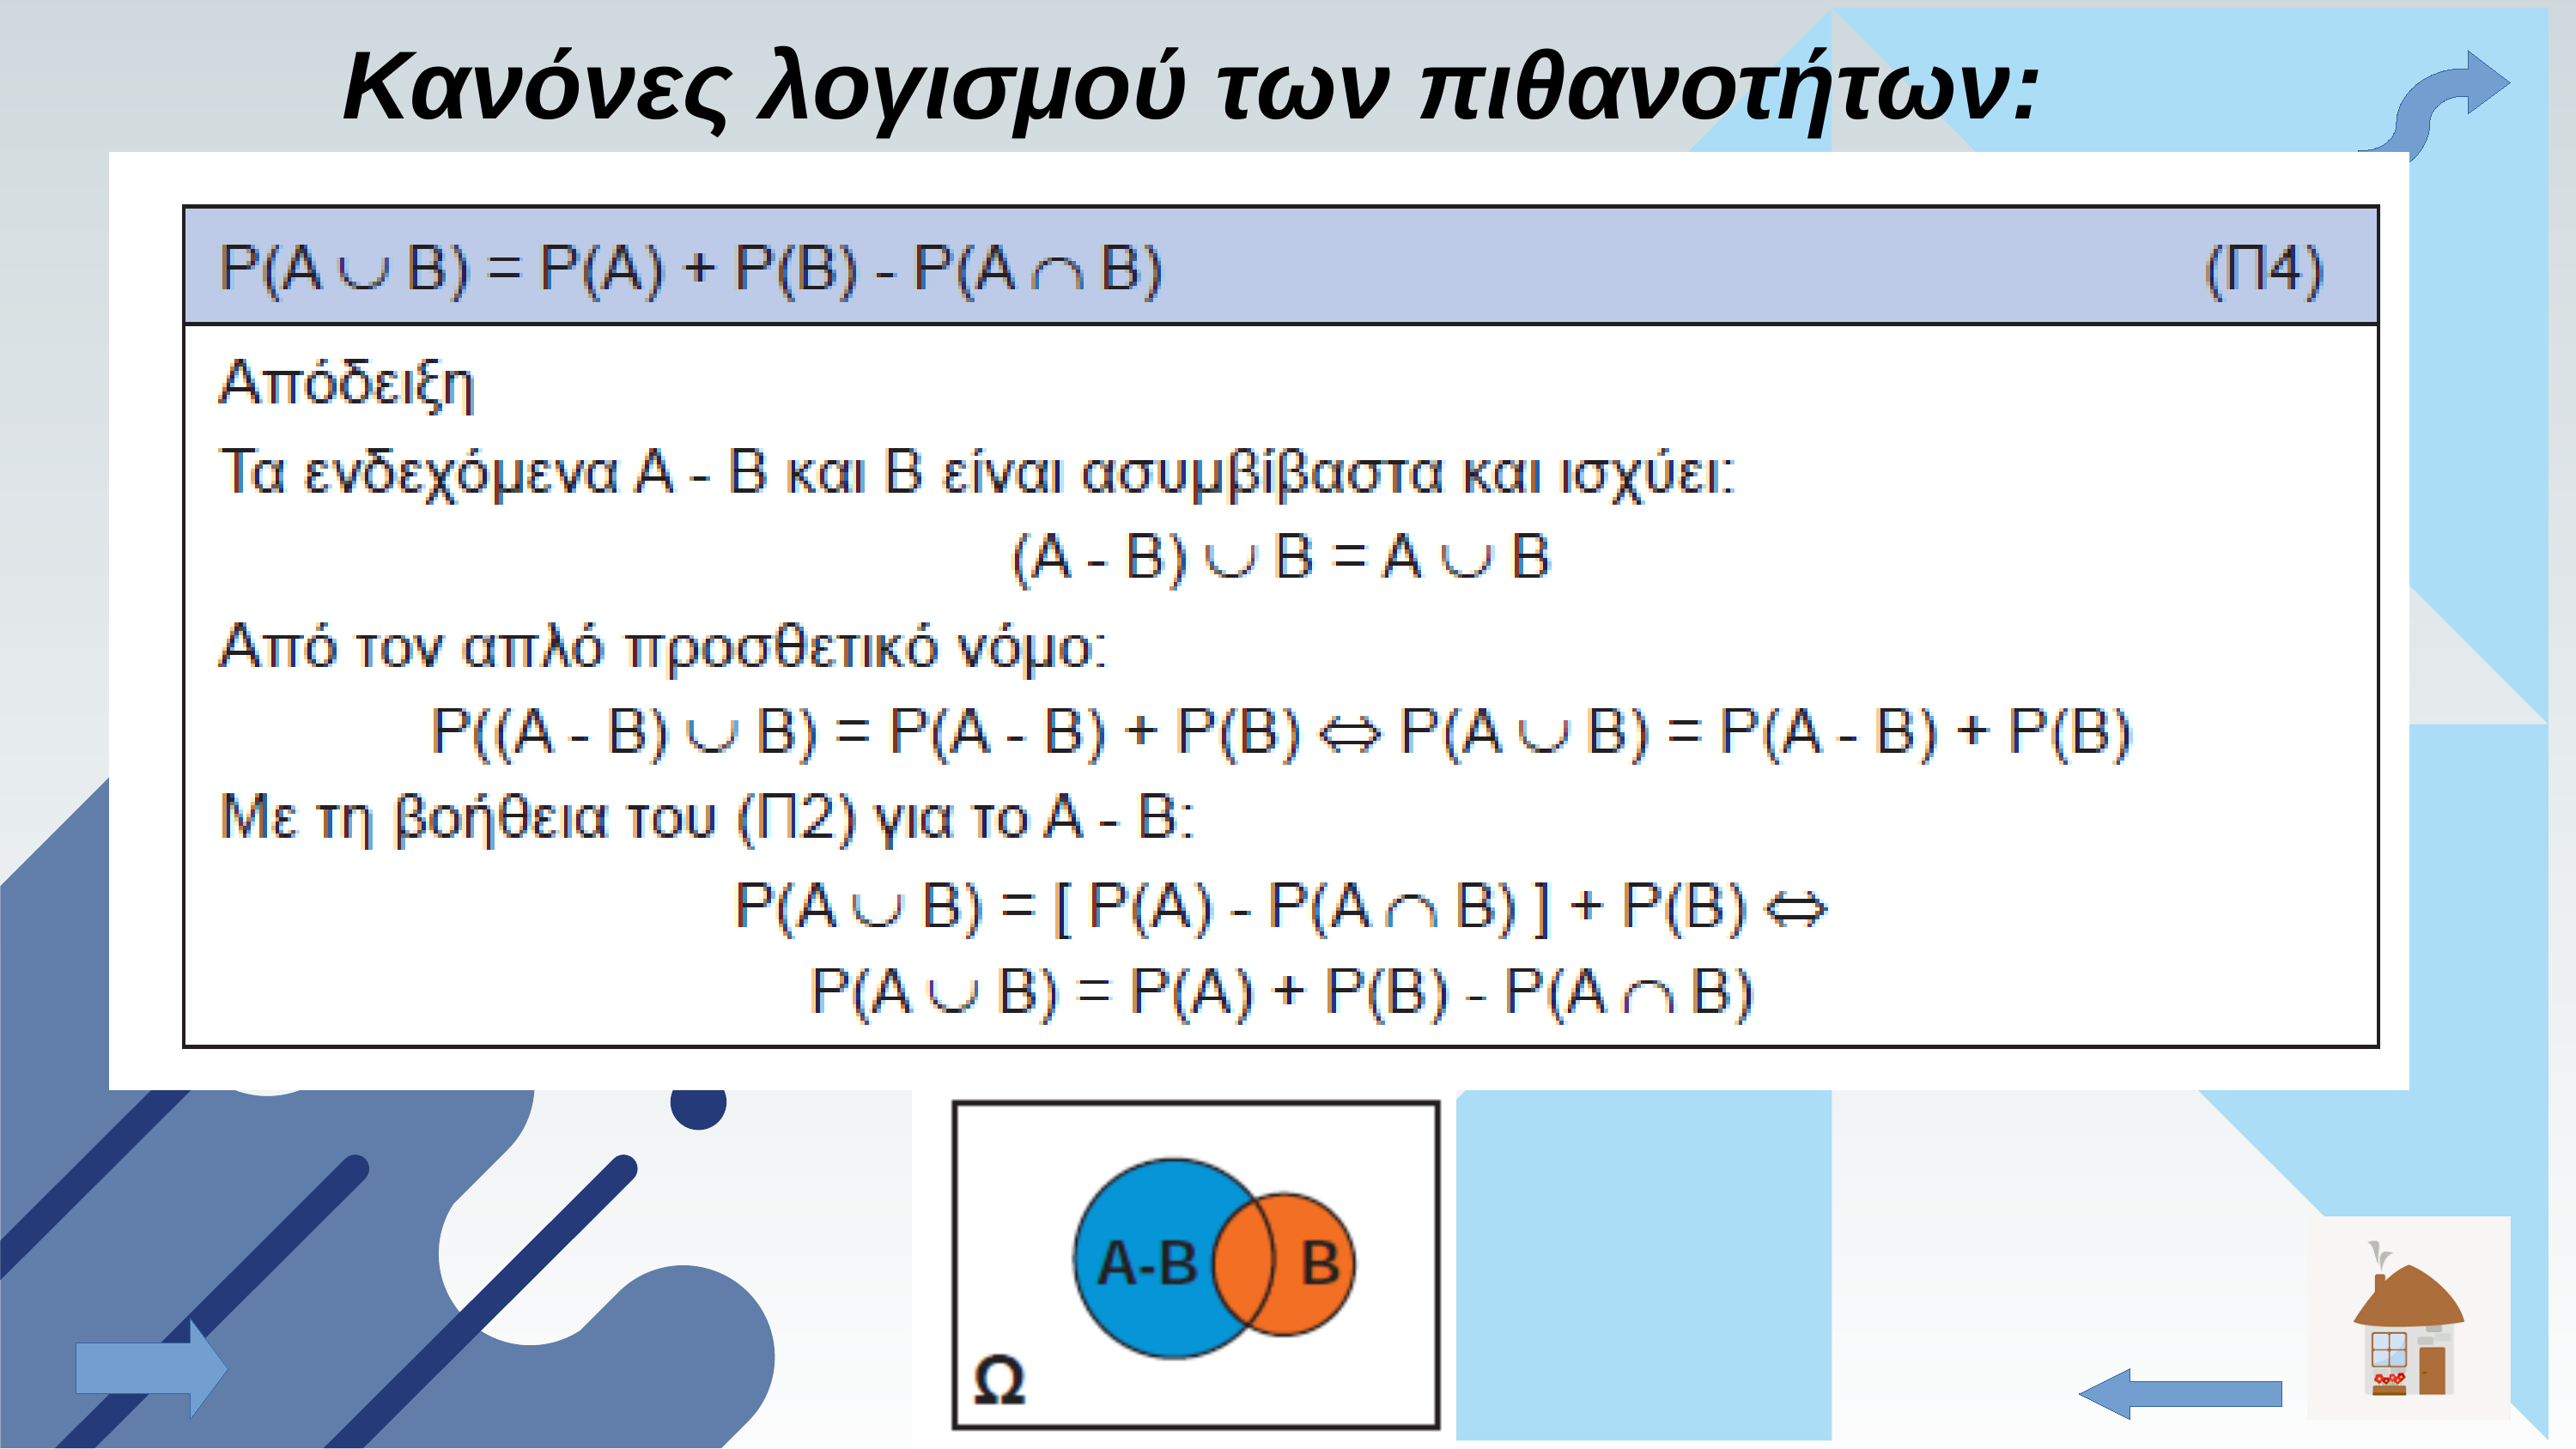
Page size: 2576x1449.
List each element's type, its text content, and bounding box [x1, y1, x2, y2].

picture [109, 152, 2409, 1449]
text_box Κανόνες λογισμού των πιθανοτήτων: [329, 25, 2105, 152]
picture [2307, 1216, 2511, 1420]
text_box [0, 0, 2576, 1449]
